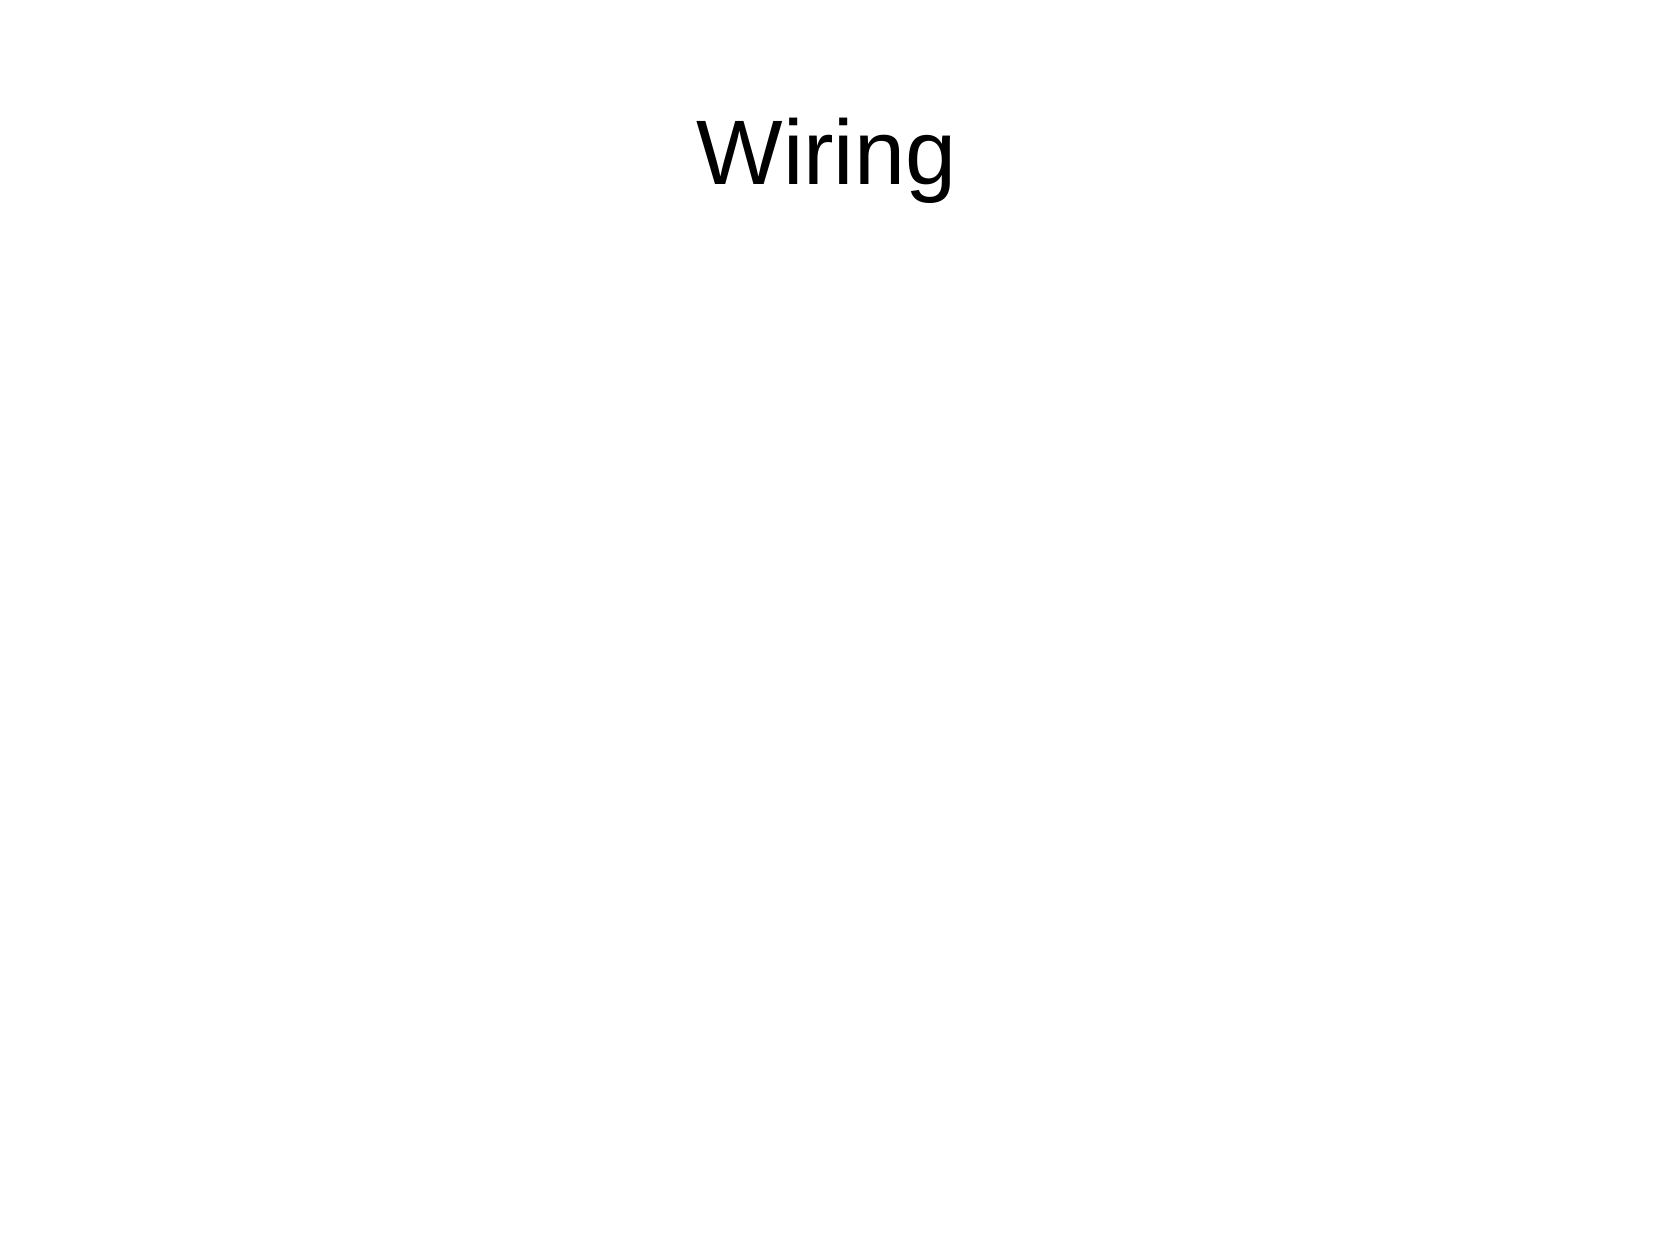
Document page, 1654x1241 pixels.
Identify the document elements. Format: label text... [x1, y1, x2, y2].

title Wiring [82, 49, 1571, 257]
